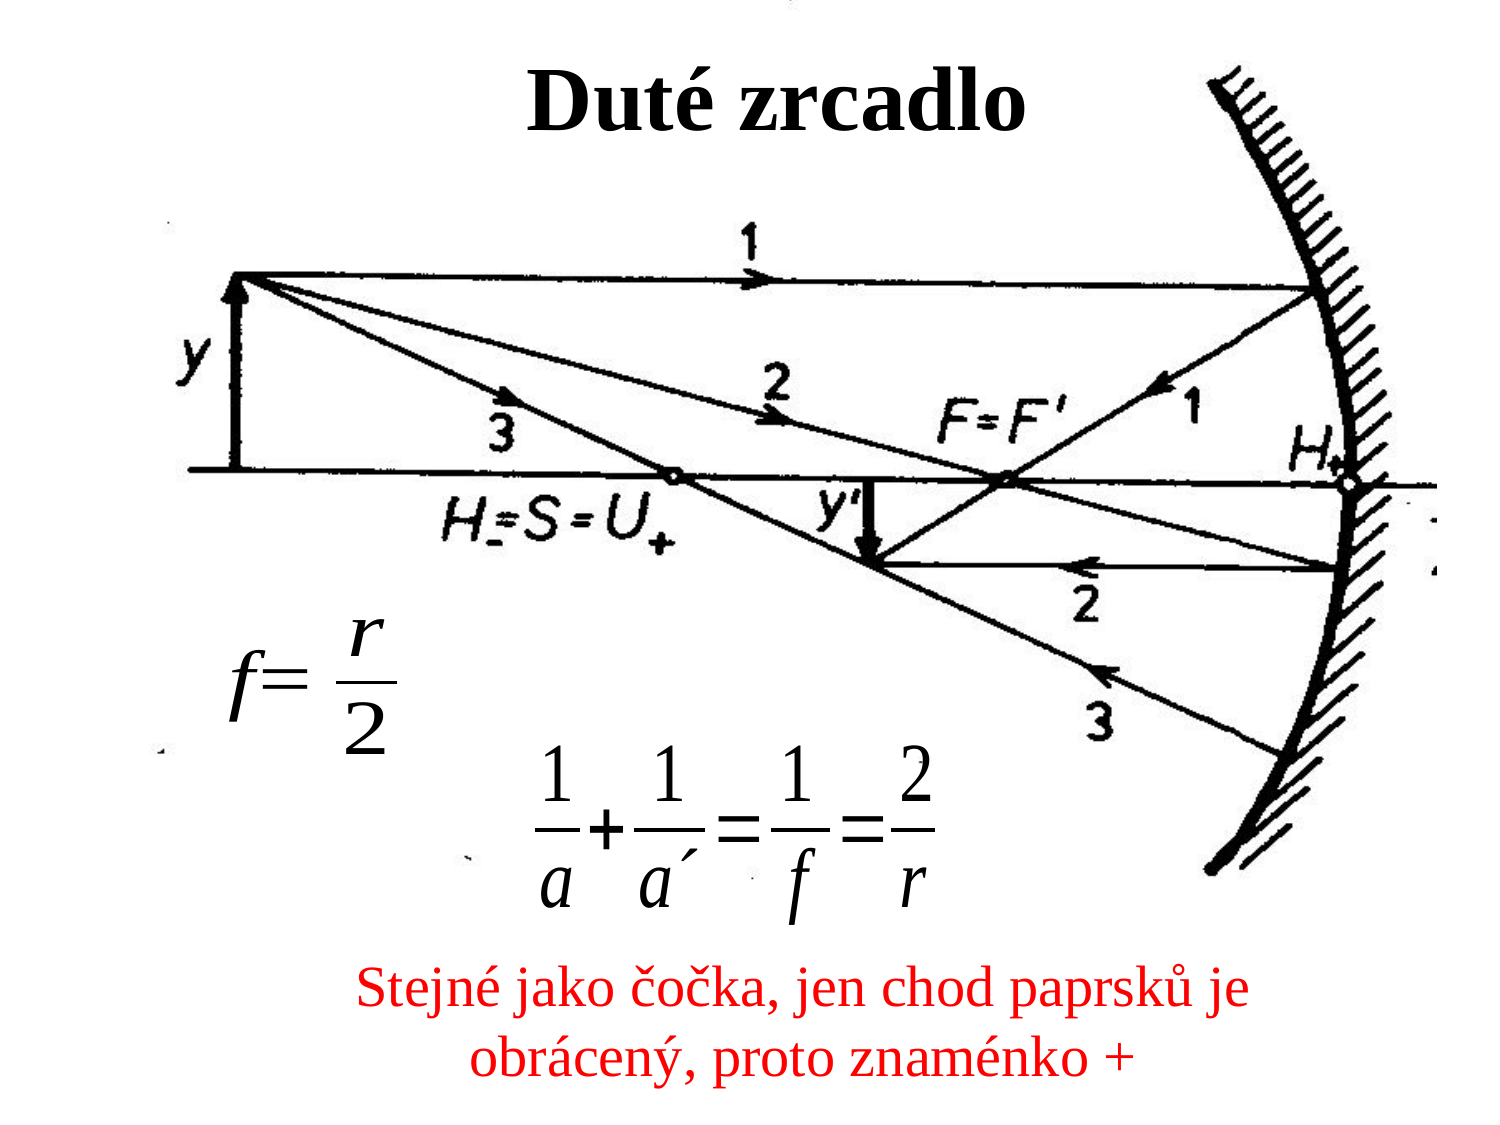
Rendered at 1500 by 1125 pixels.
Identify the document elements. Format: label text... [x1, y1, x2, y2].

chart [513, 727, 977, 929]
chart [187, 587, 438, 775]
text_box Duté zrcadlo [159, 30, 1397, 157]
text_box Stejné jako čočka, jen chod paprsků je obrácený, proto znaménko + [253, 940, 1353, 1097]
picture [123, 0, 1437, 929]
